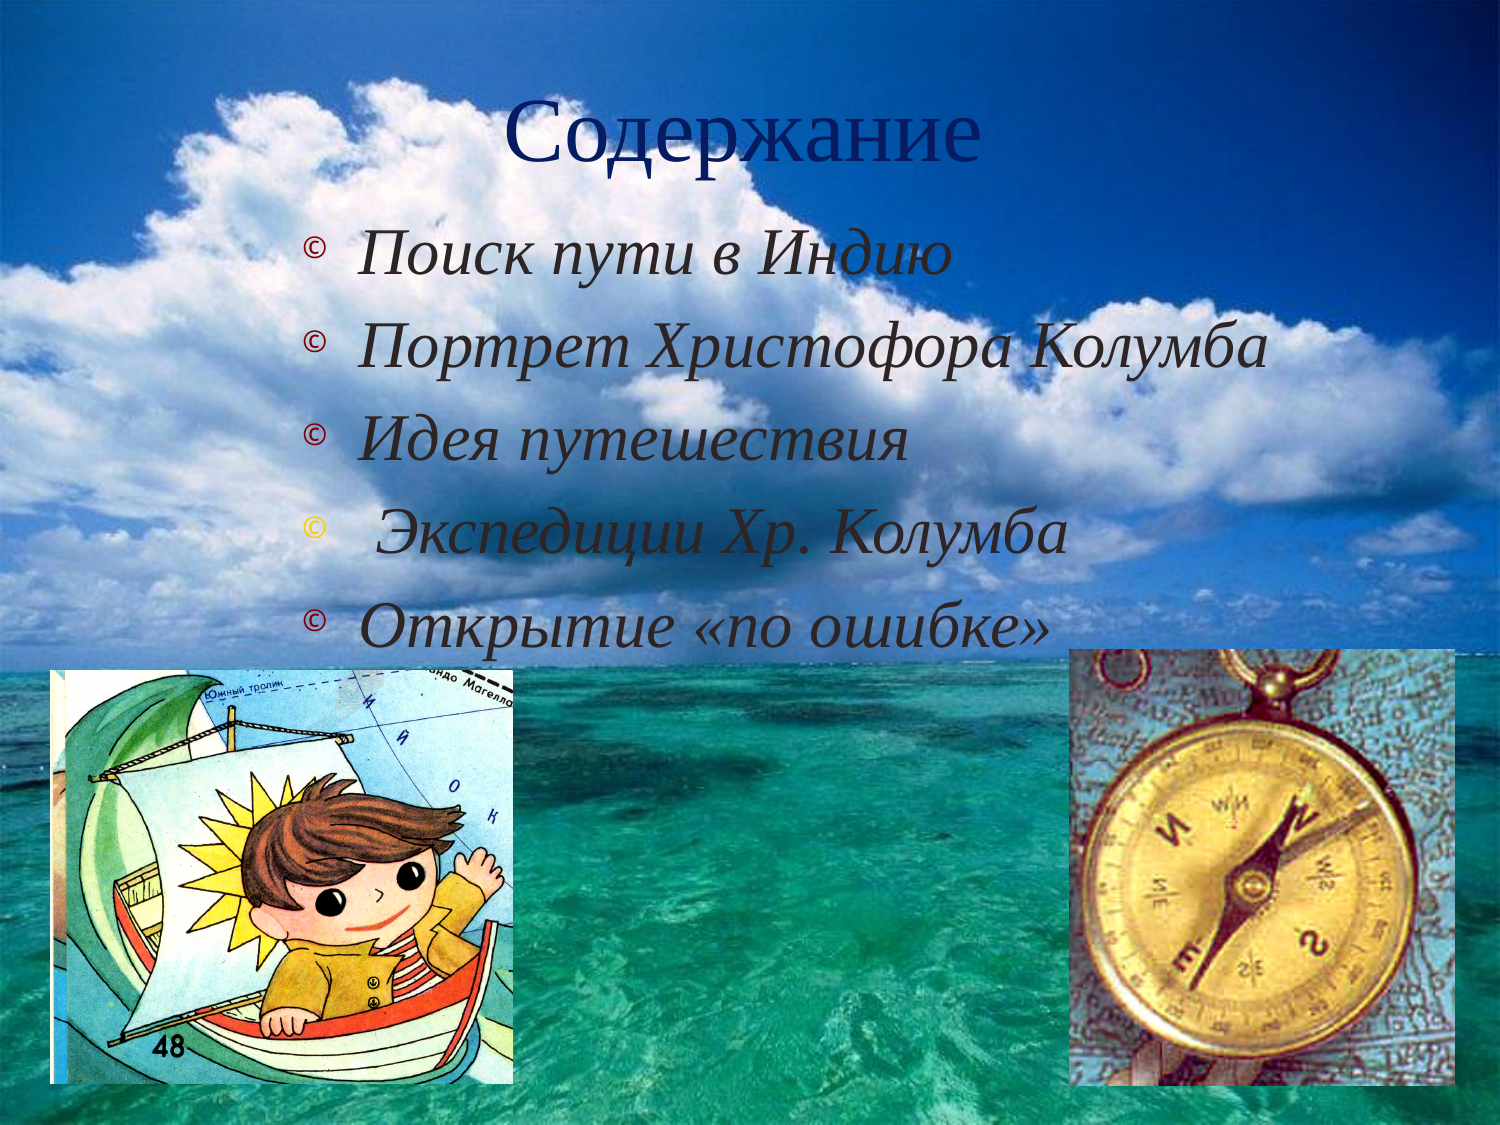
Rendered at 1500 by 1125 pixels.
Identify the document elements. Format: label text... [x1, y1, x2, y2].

list Поиск пути в Индию Портрет Христофора Колумба Идея путешествия Экспедиции Хр. Колумба Открытие «по ошибке» [287, 200, 1500, 875]
picture [0, 0, 1500, 1125]
title Содержание [137, 62, 1350, 250]
